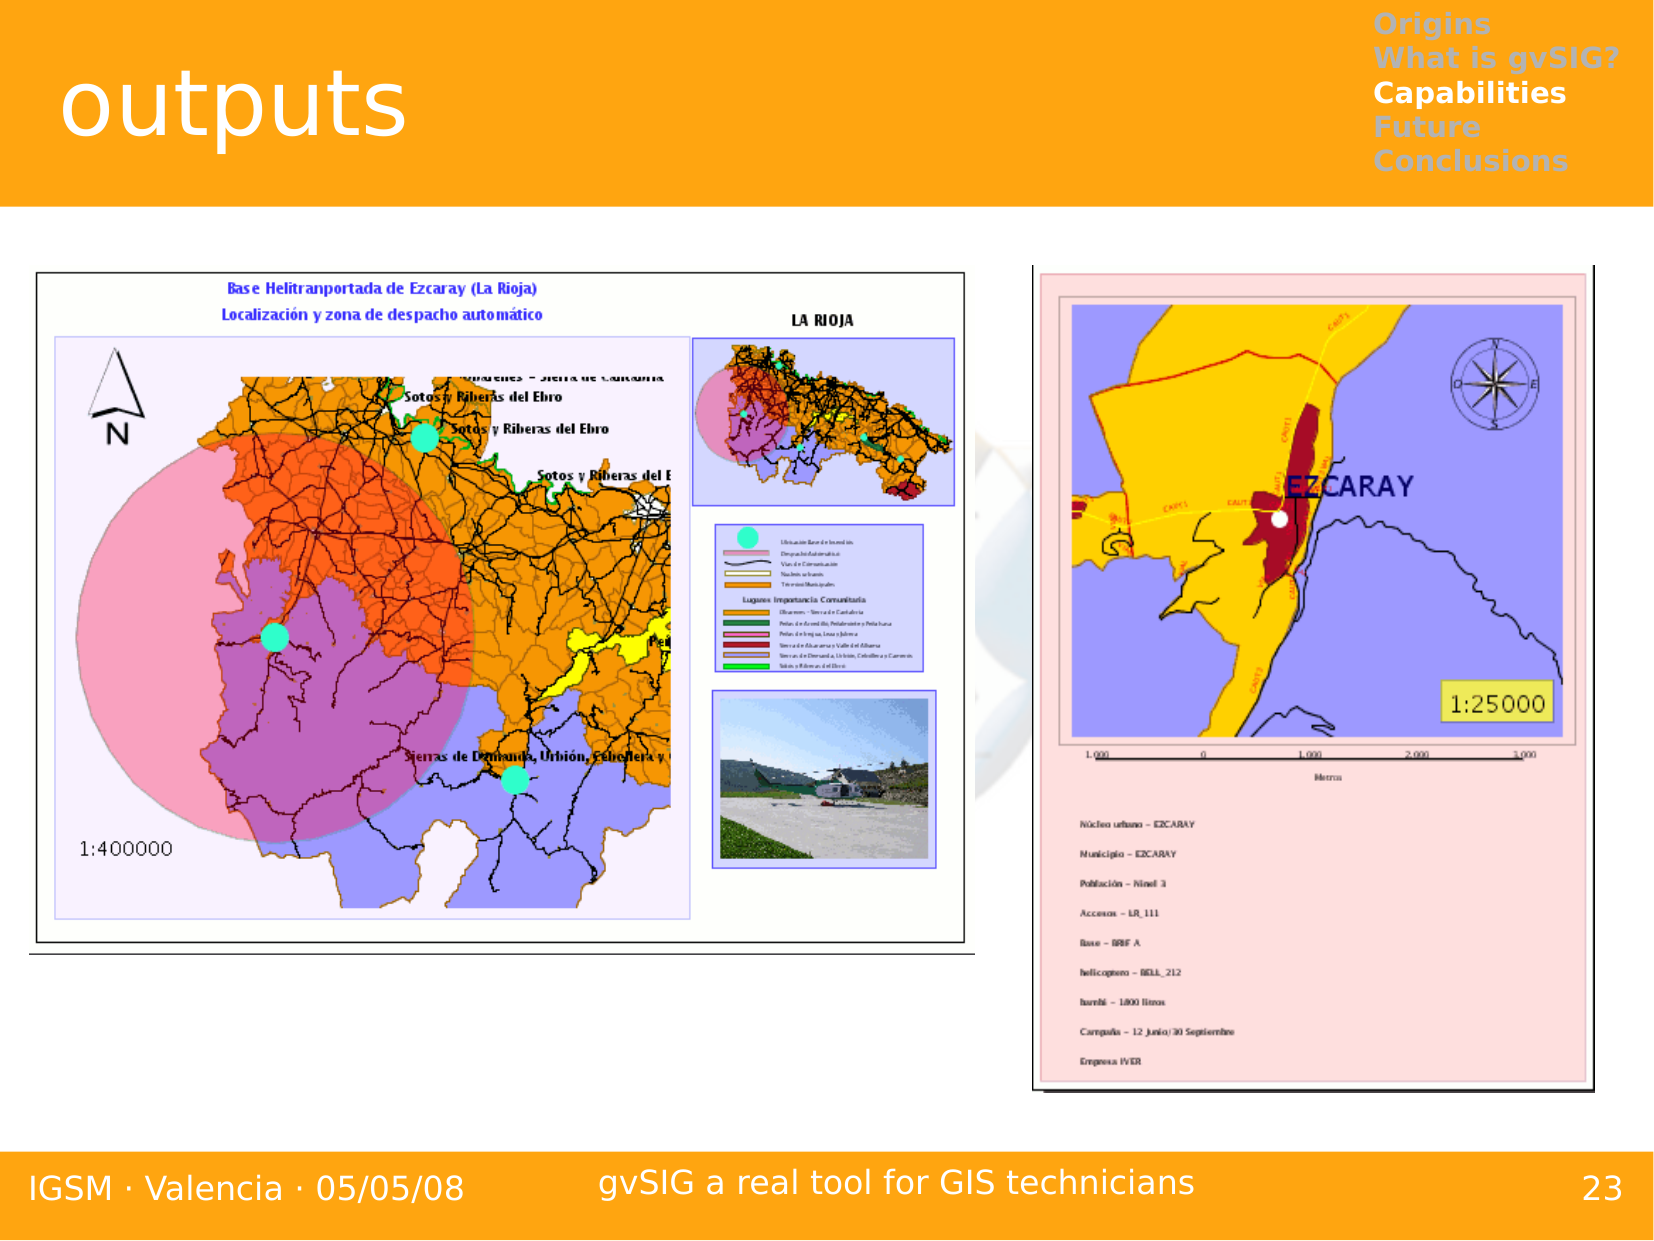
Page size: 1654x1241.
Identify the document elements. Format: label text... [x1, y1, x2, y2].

picture [29, 265, 975, 955]
picture [1032, 265, 1595, 1093]
title outputs [59, 29, 1358, 178]
text_box Origins What is gvSIG? Capabilities Future Conclusions [1358, 0, 1654, 207]
